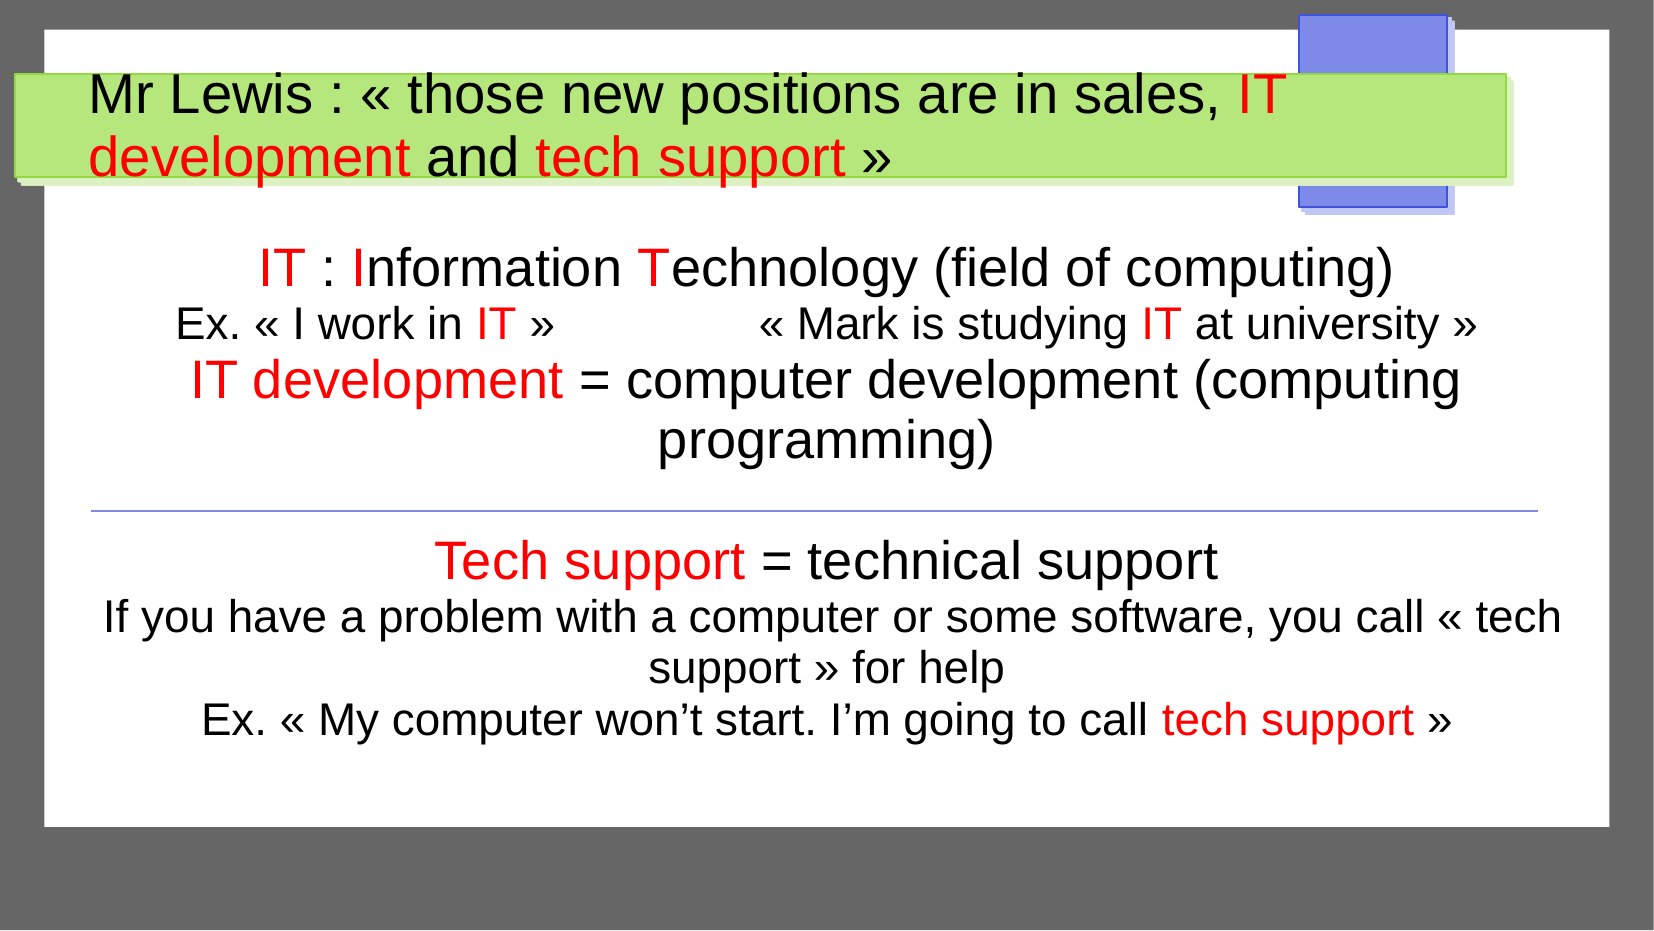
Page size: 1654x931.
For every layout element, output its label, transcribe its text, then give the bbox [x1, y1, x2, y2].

title Mr Lewis : « those new positions are in sales, IT development and tech support » [88, 62, 1506, 189]
subtitle IT : Information Technology (field of computing) Ex. « I work in IT » « Mark is studying IT at university » IT development = computer development (computing programming) Tech support = technical support If you have a problem with a computer or some software, you call « tech support » for help Ex. « My computer won’t start. I’m going to call tech support » [59, 221, 1595, 813]
